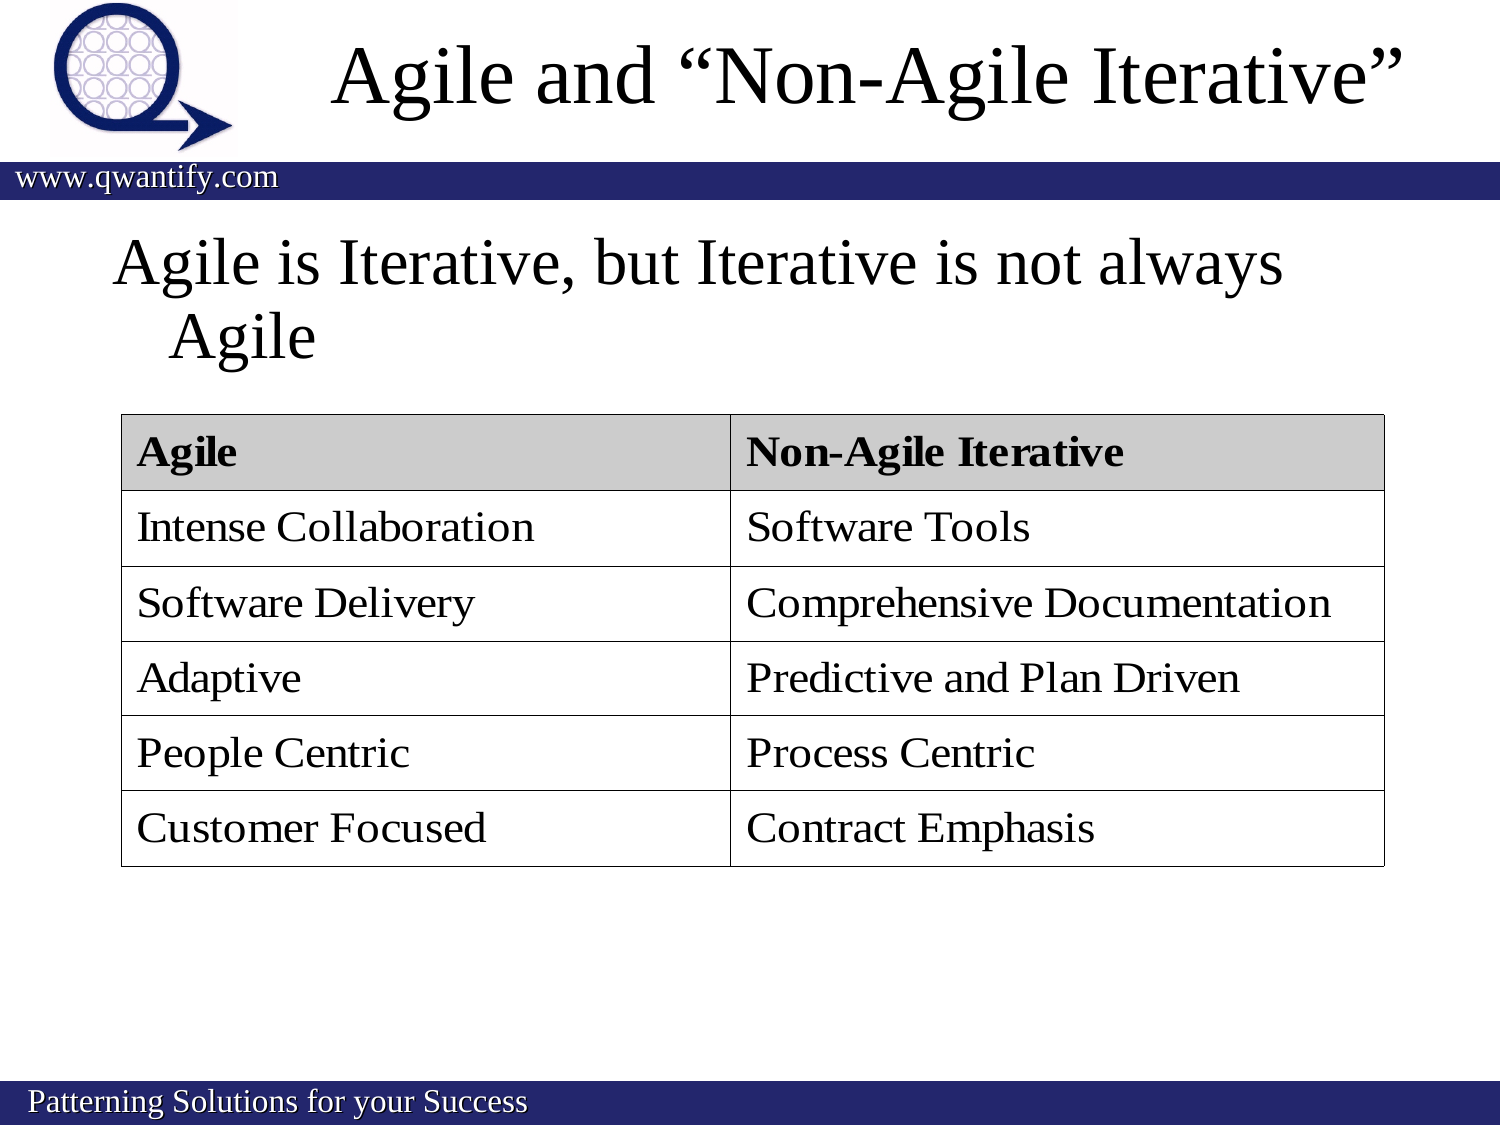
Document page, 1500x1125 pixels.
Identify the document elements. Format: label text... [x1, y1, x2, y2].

list Agile is Iterative, but Iterative is not always Agile [112, 224, 1388, 464]
chart [118, 412, 1388, 870]
picture [0, 1081, 1500, 1125]
title Agile and “Non-Agile Iterative” [287, 0, 1450, 193]
picture [0, 162, 1500, 200]
picture [50, 0, 238, 157]
